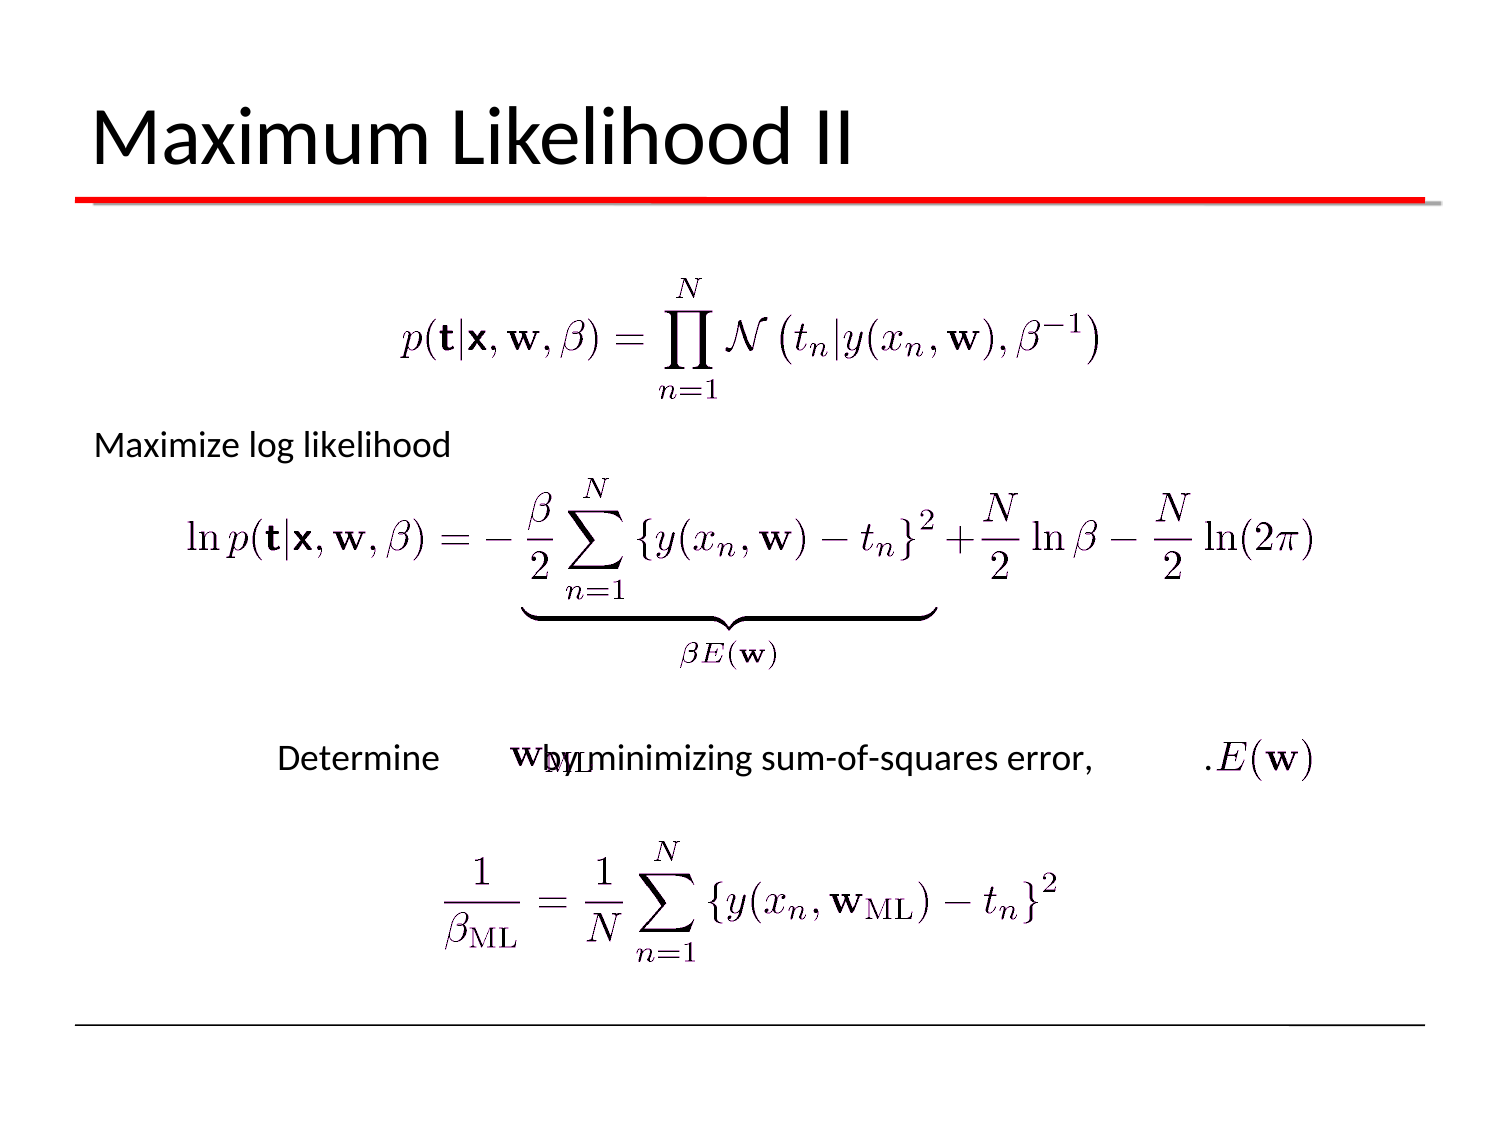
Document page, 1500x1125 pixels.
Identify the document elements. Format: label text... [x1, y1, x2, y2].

picture [399, 274, 1101, 400]
title Maximum Likelihood II [75, 37, 1426, 226]
text_box Maximize log likelihood [78, 412, 1054, 473]
picture [185, 474, 1315, 672]
picture [1212, 737, 1313, 784]
picture [507, 746, 595, 775]
picture [441, 837, 1059, 963]
text_box Determine by minimizing sum-of-squares error, . [262, 724, 1238, 786]
